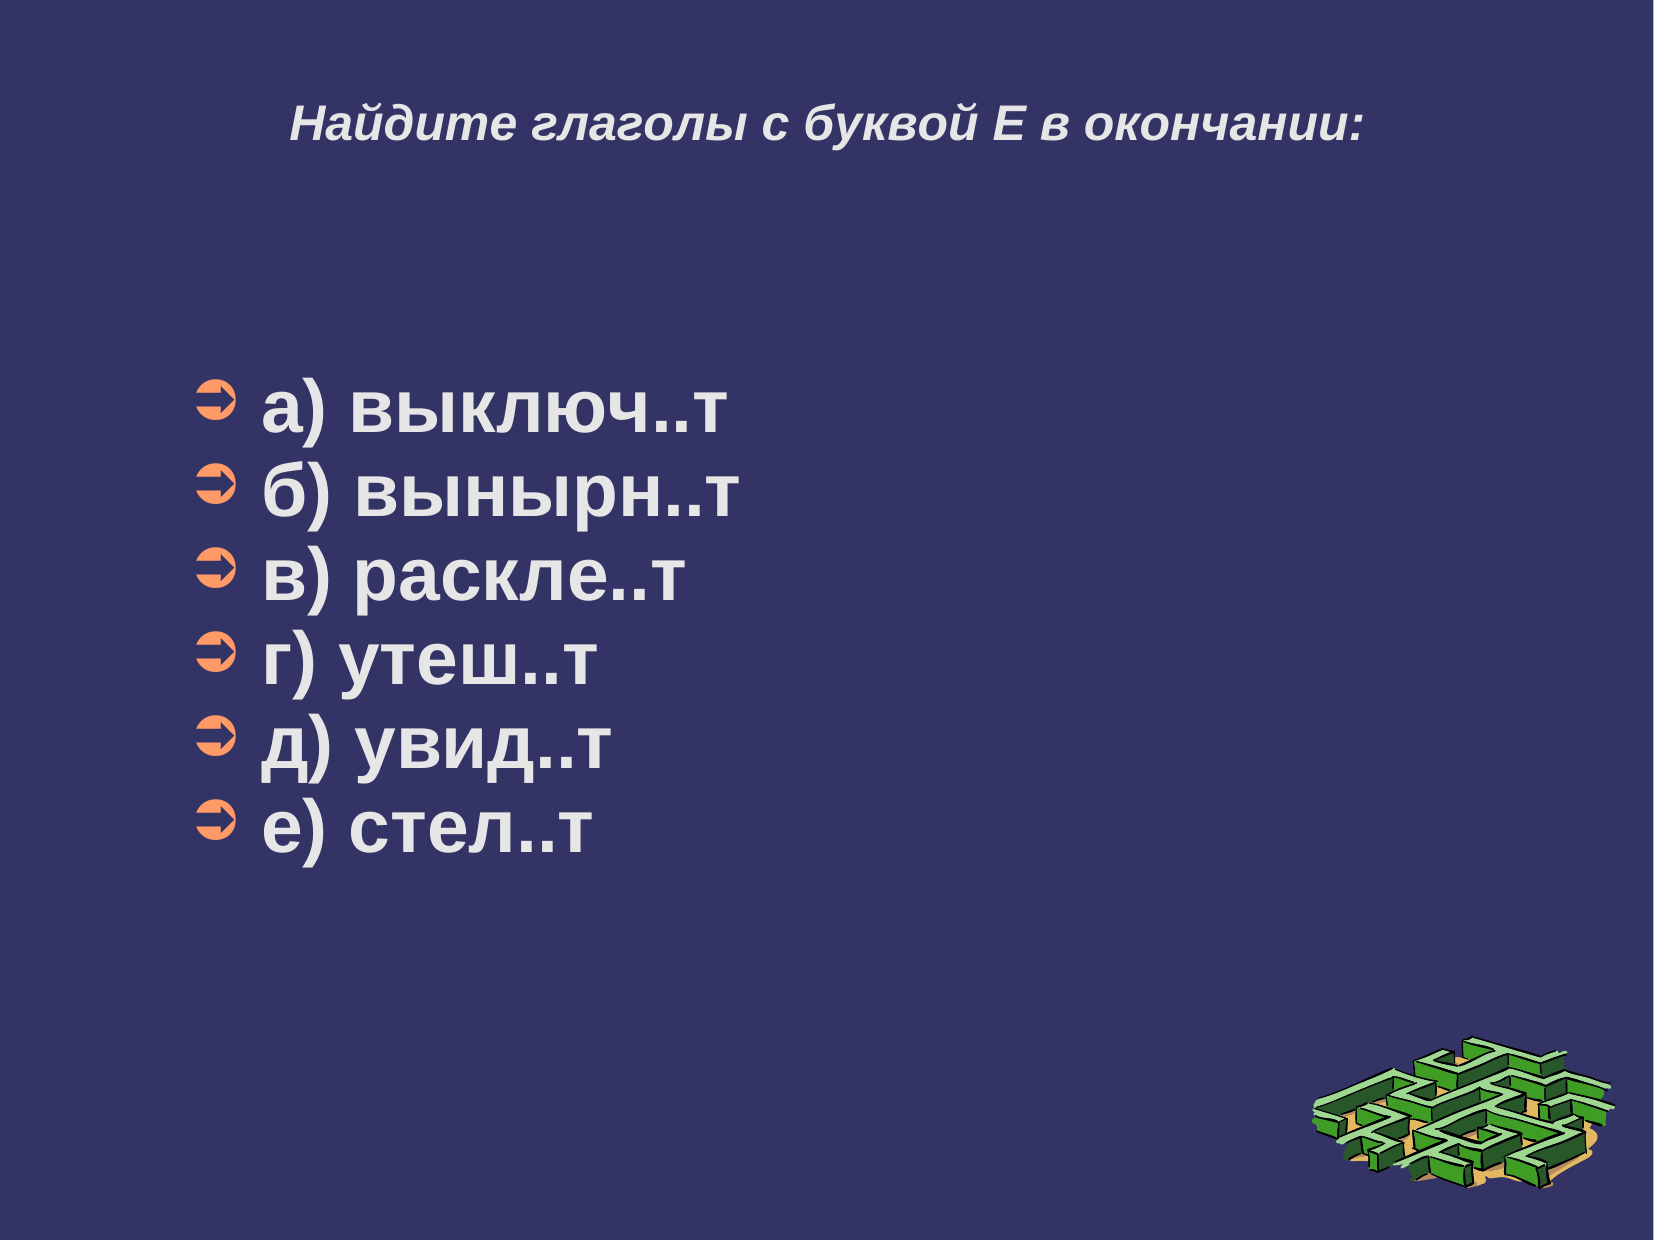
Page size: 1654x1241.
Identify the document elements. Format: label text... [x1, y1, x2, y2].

list а) выключ..т б) вынырн..т в) раскле..т г) утеш..т д) увид..т е) стел..т [178, 364, 1570, 1147]
title Найдите глаголы с буквой Е в окончании: [121, 19, 1534, 227]
